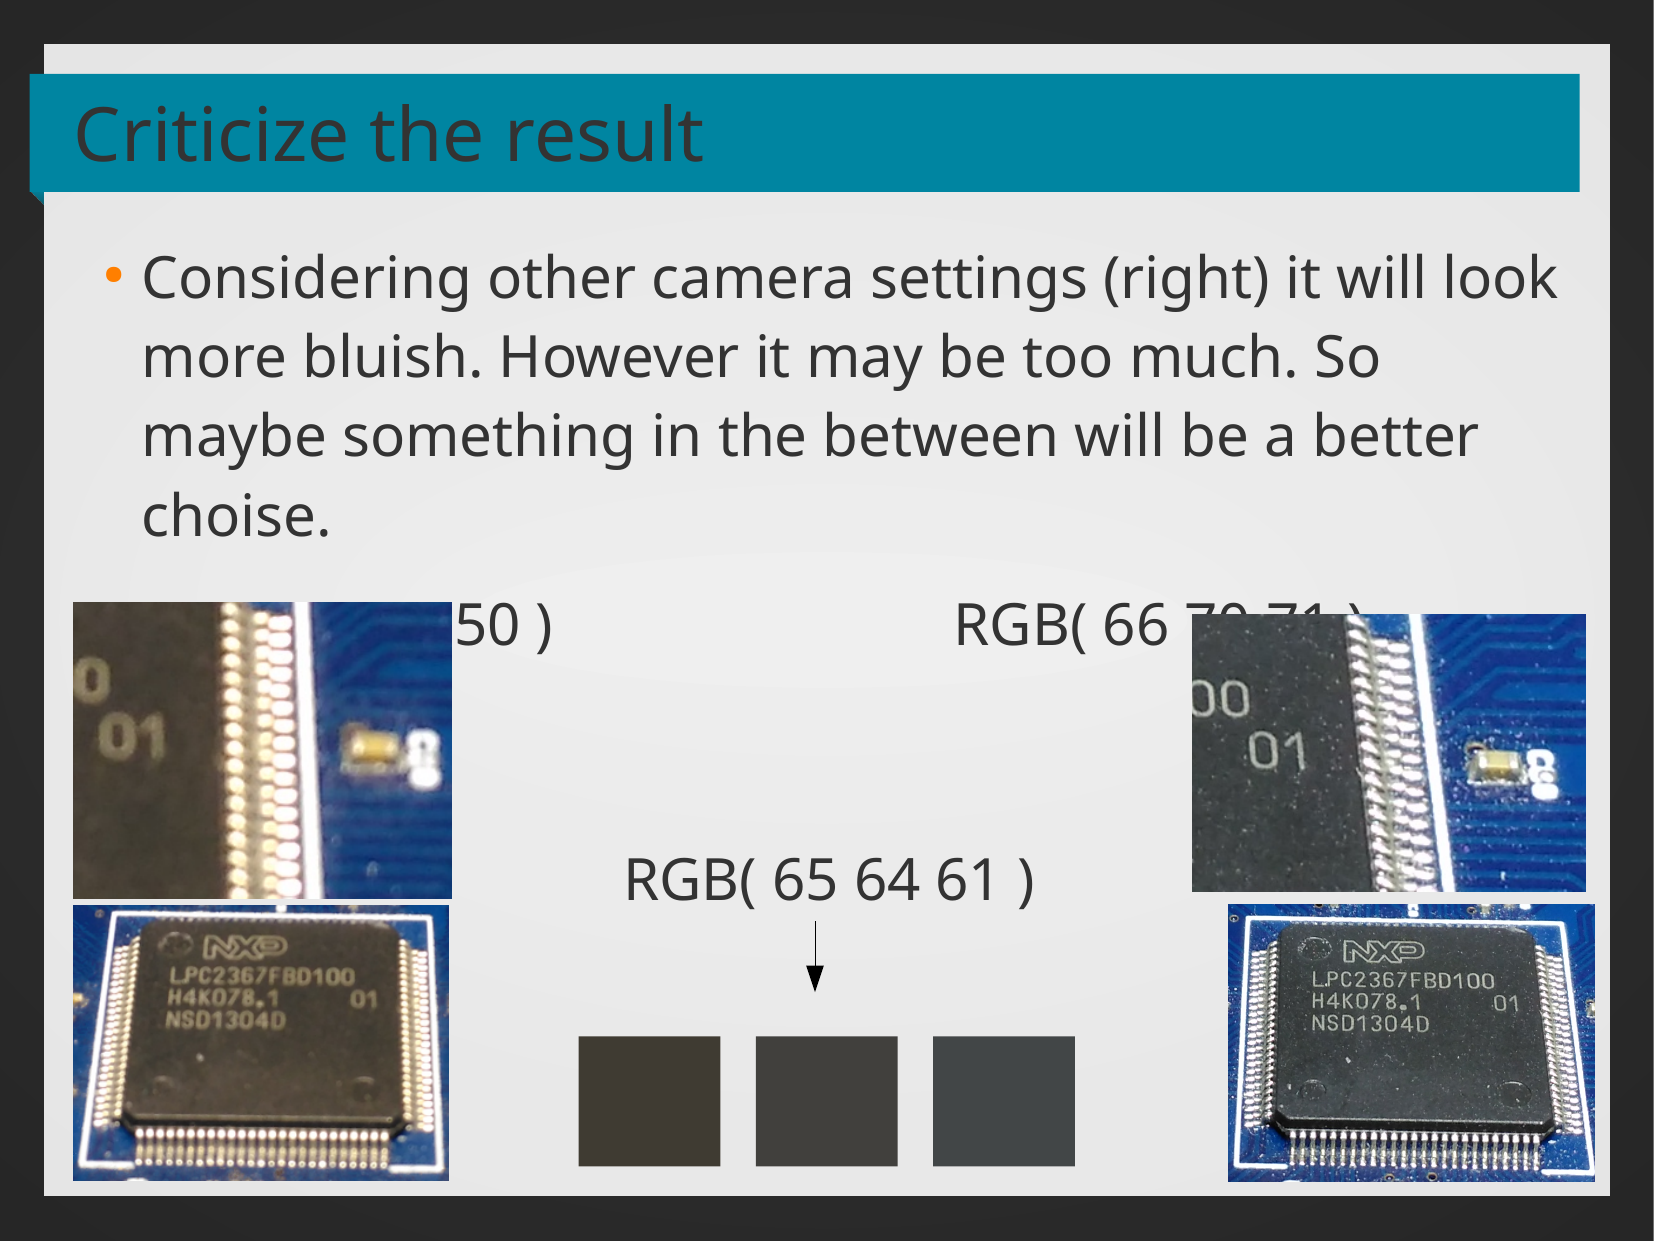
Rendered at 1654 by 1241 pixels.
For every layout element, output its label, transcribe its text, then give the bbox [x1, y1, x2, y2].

picture [1192, 614, 1586, 892]
picture [73, 905, 449, 1182]
text_box [755, 1036, 898, 1167]
text_box RGB( 65 64 61 ) [555, 838, 1120, 922]
picture [73, 602, 452, 899]
picture [1228, 904, 1595, 1182]
title Criticize the result [73, 73, 1565, 192]
text_box [578, 1036, 721, 1167]
text_box [933, 1036, 1075, 1167]
list Considering other camera settings (right) it will look more bluish. However it may be too much. So maybe something in the between will be a better choise. RGB( 63 59 50 ) RGB( 66 70 71 ) [73, 236, 1580, 1167]
